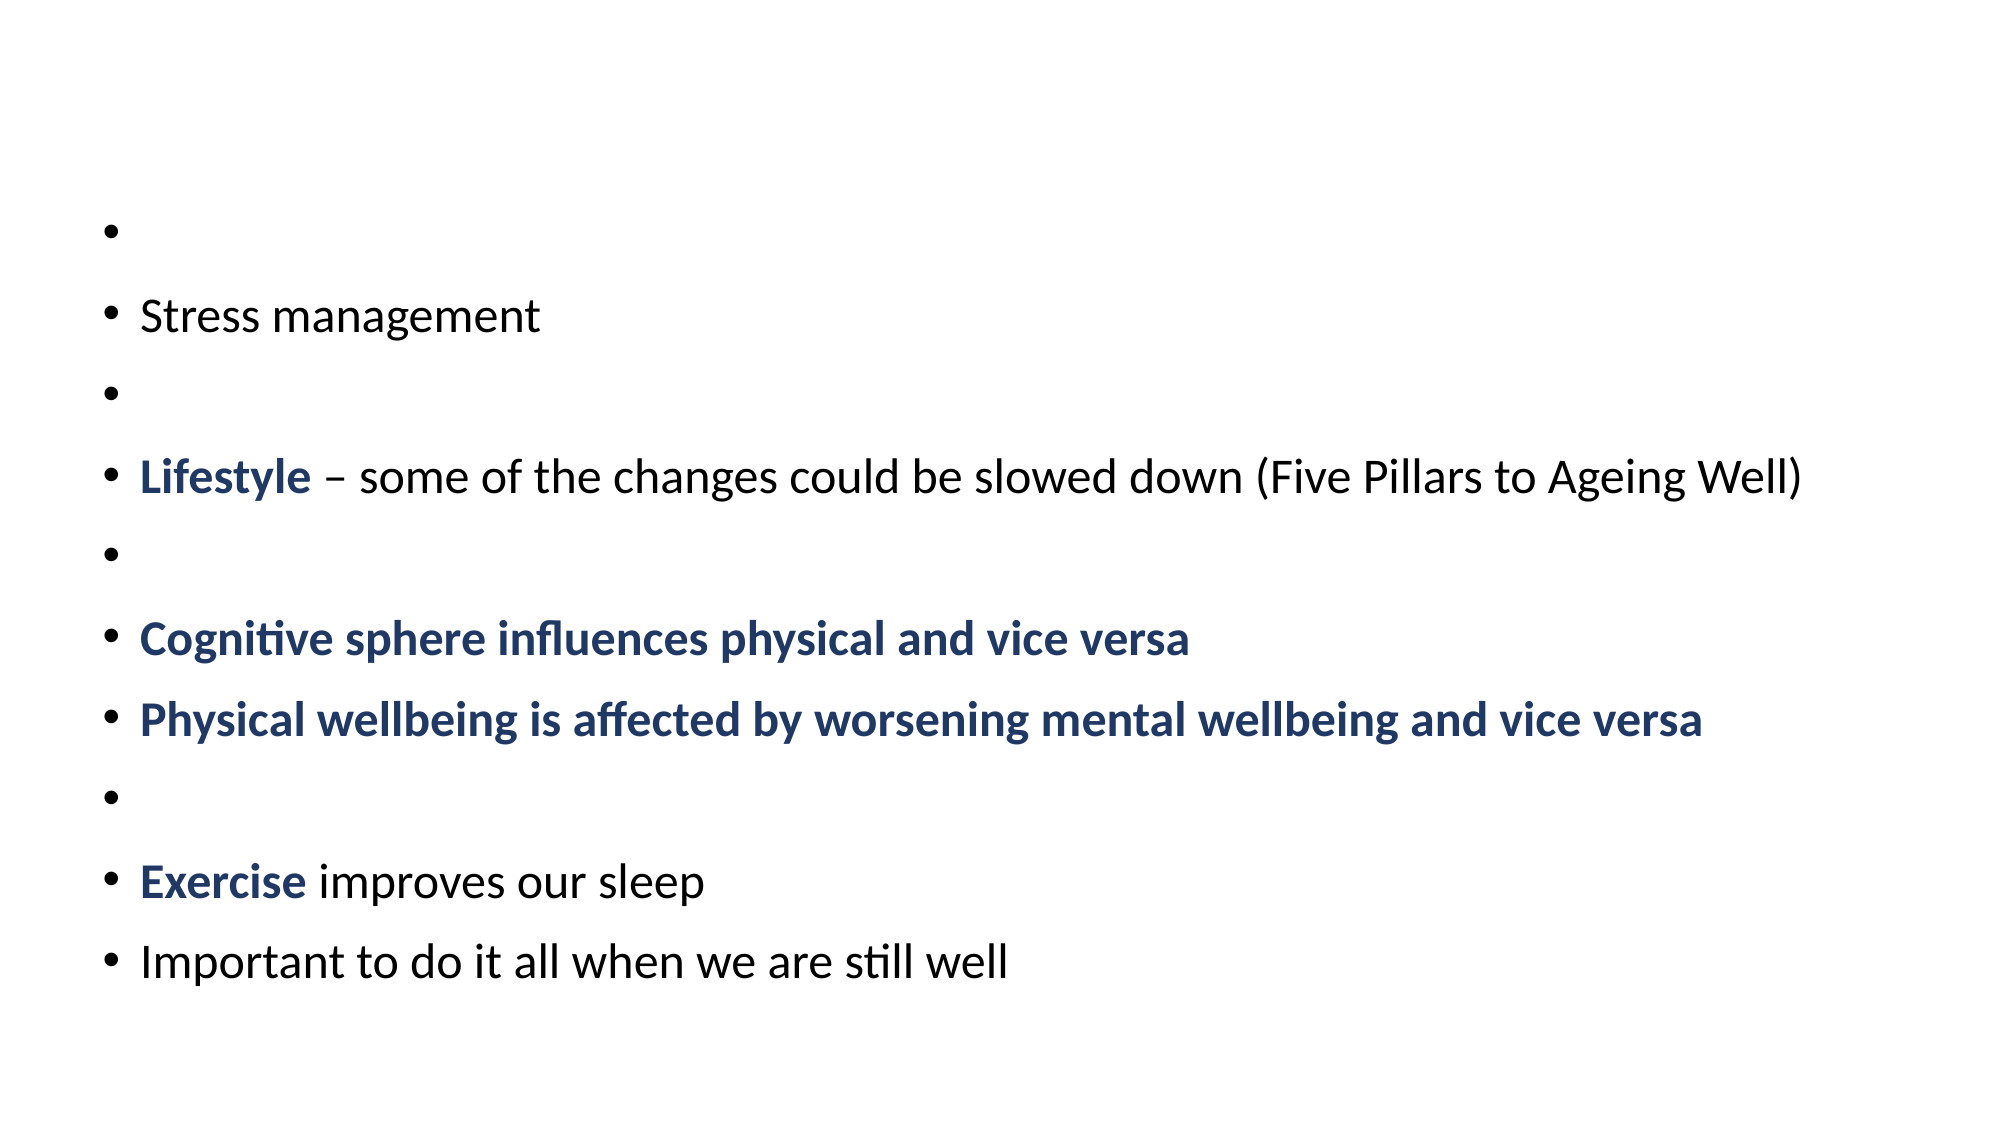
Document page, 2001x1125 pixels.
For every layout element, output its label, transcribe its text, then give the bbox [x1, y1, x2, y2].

list Stress management Lifestyle – some of the changes could be slowed down (Five Pillars to Ageing Well) Cognitive sphere influences physical and vice versa Physical wellbeing is affected by worsening mental wellbeing and vice versa Exercise improves our sleep Important to do it all when we are still well [87, 193, 1938, 1014]
